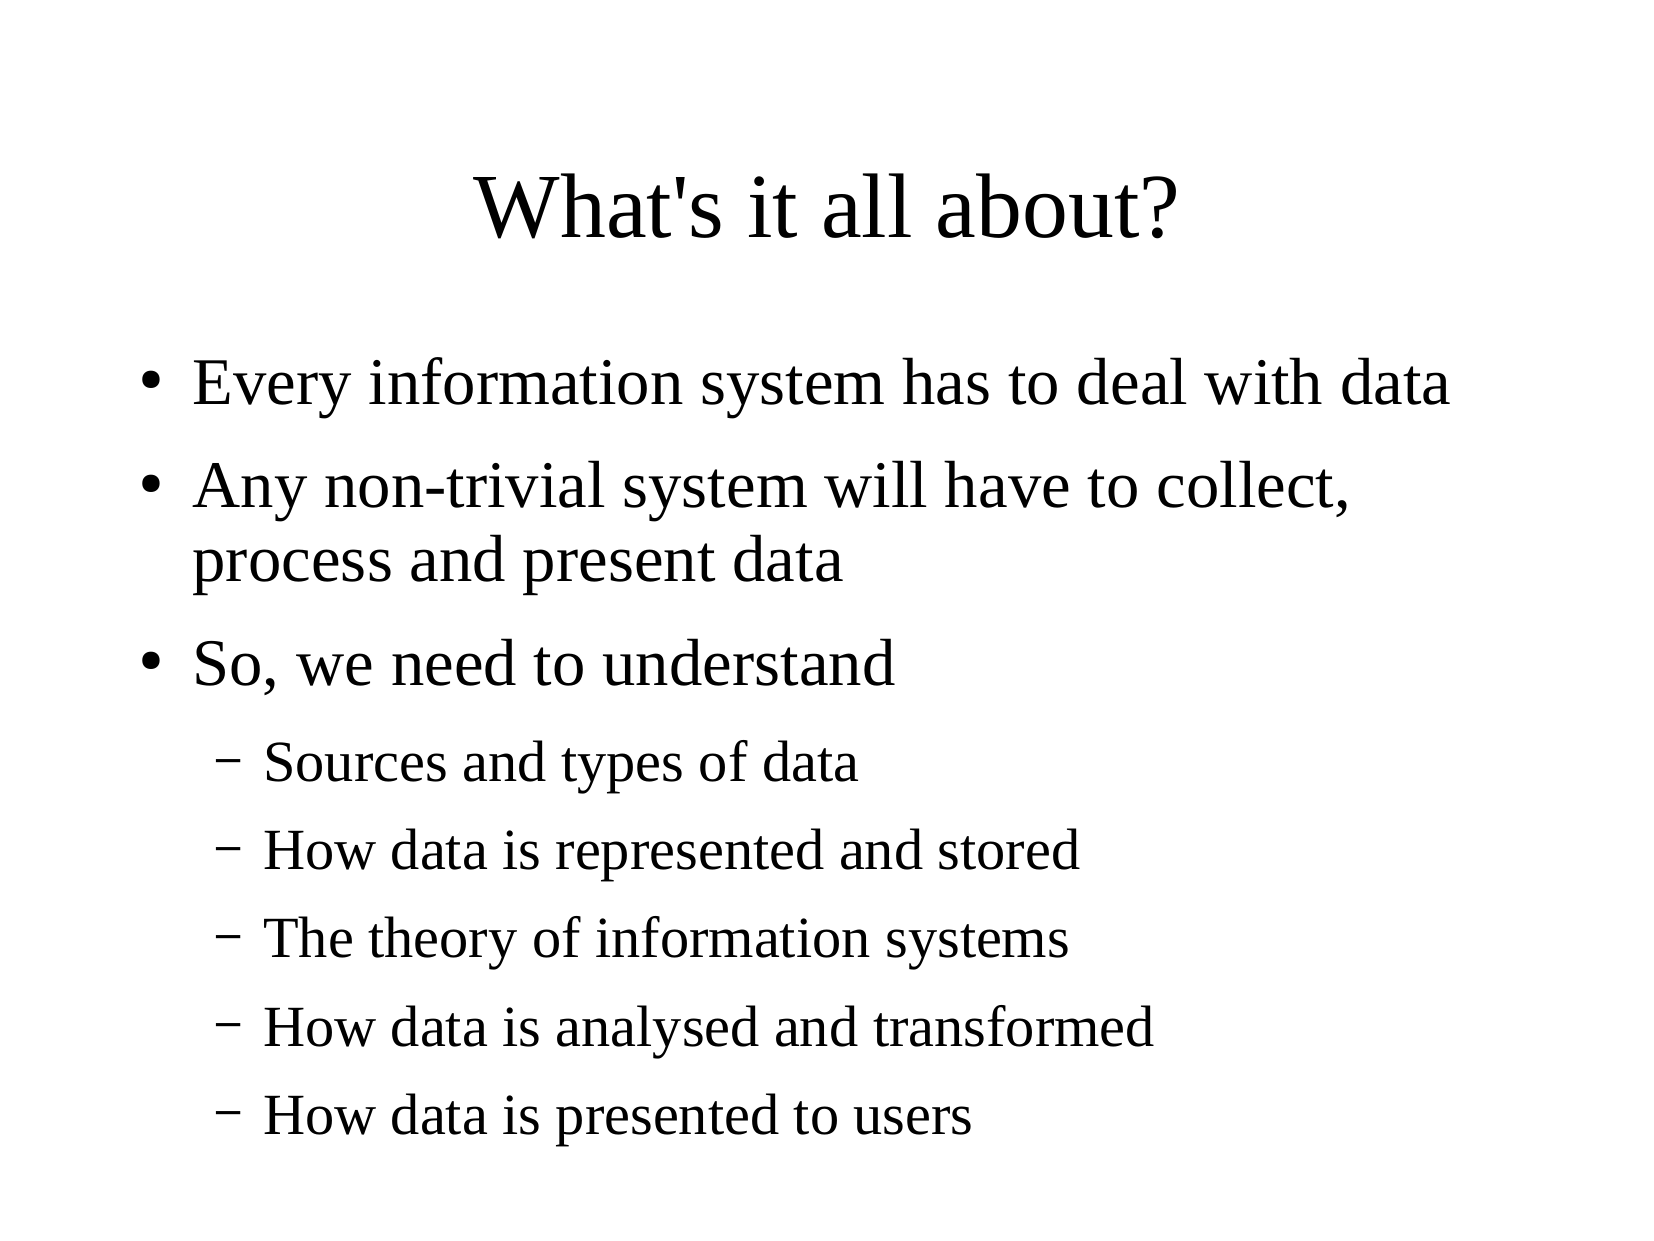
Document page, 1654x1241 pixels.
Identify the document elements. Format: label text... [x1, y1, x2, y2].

list Every information system has to deal with data Any non-trivial system will have to collect, process and present data So, we need to understand Sources and types of data How data is represented and stored The theory of information systems How data is analysed and transformed How data is presented to users [121, 344, 1534, 1163]
title What's it all about? [121, 102, 1534, 311]
